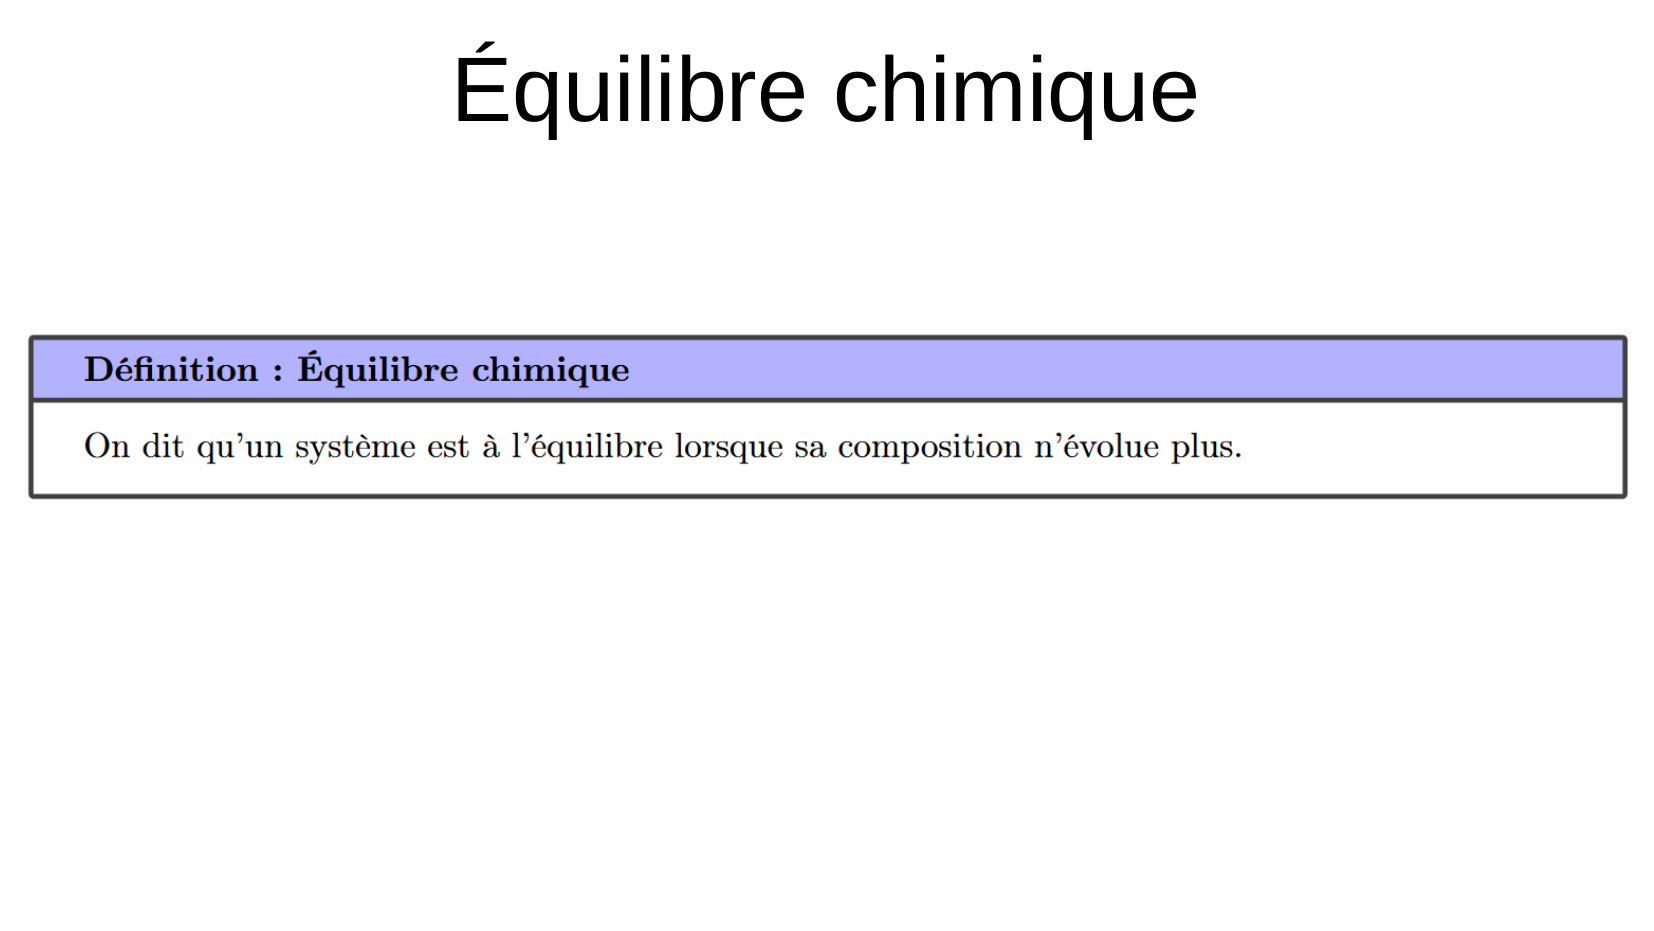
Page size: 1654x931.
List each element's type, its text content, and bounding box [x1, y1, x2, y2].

picture [23, 330, 1636, 505]
title Équilibre chimique [82, 11, 1571, 168]
